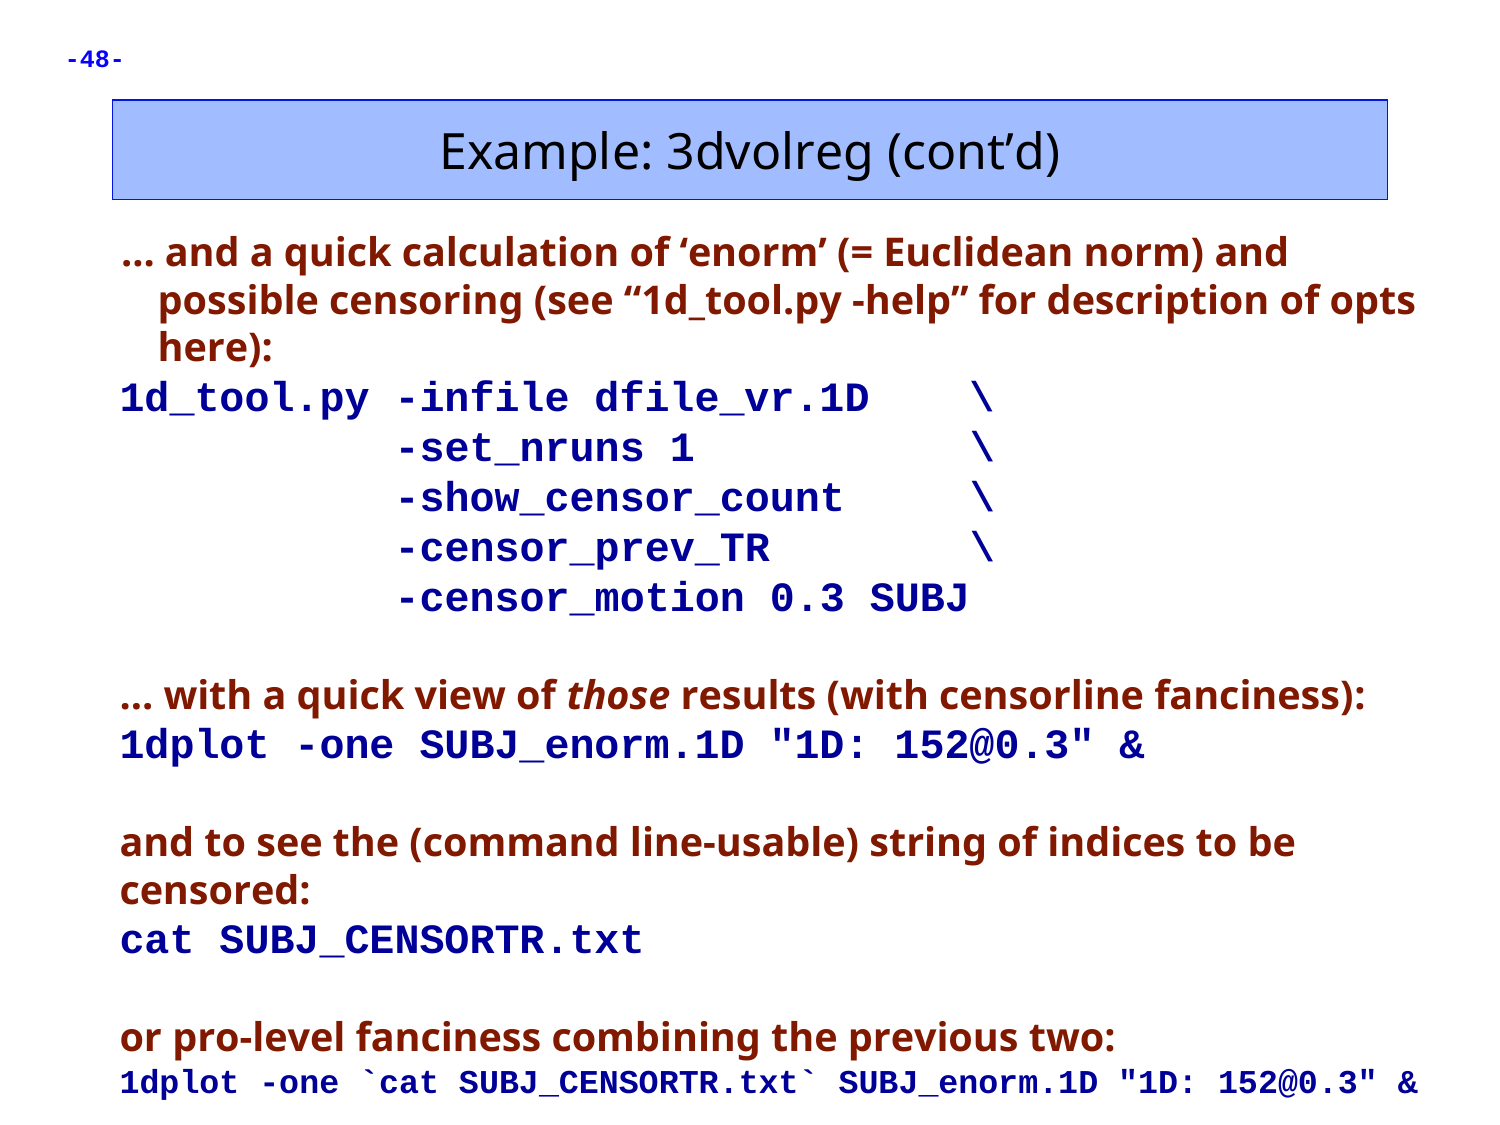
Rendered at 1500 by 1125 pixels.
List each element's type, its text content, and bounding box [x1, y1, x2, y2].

text_box ... and a quick calculation of ‘enorm’ (= Euclidean norm) and possible censoring (see “1d_tool.py -help” for description of opts here): 1d_tool.py -infile dfile_vr.1D \ -set_nruns 1 \ -show_censor_count \ -censor_prev_TR \ -censor_motion 0.3 SUBJ ... with a quick view of those results (with censorline fanciness): 1dplot -one SUBJ_enorm.1D "1D: 152@0.3" & and to see the (command line-usable) string of indices to be censored: cat SUBJ_CENSORTR.txt or pro-level fanciness combining the previous two: 1dplot -one `cat SUBJ_CENSORTR.txt` SUBJ_enorm.1D "1D: 152@0.3" & [104, 219, 1465, 1102]
text_box Example: 3dvolreg (cont’d) [112, 99, 1388, 200]
